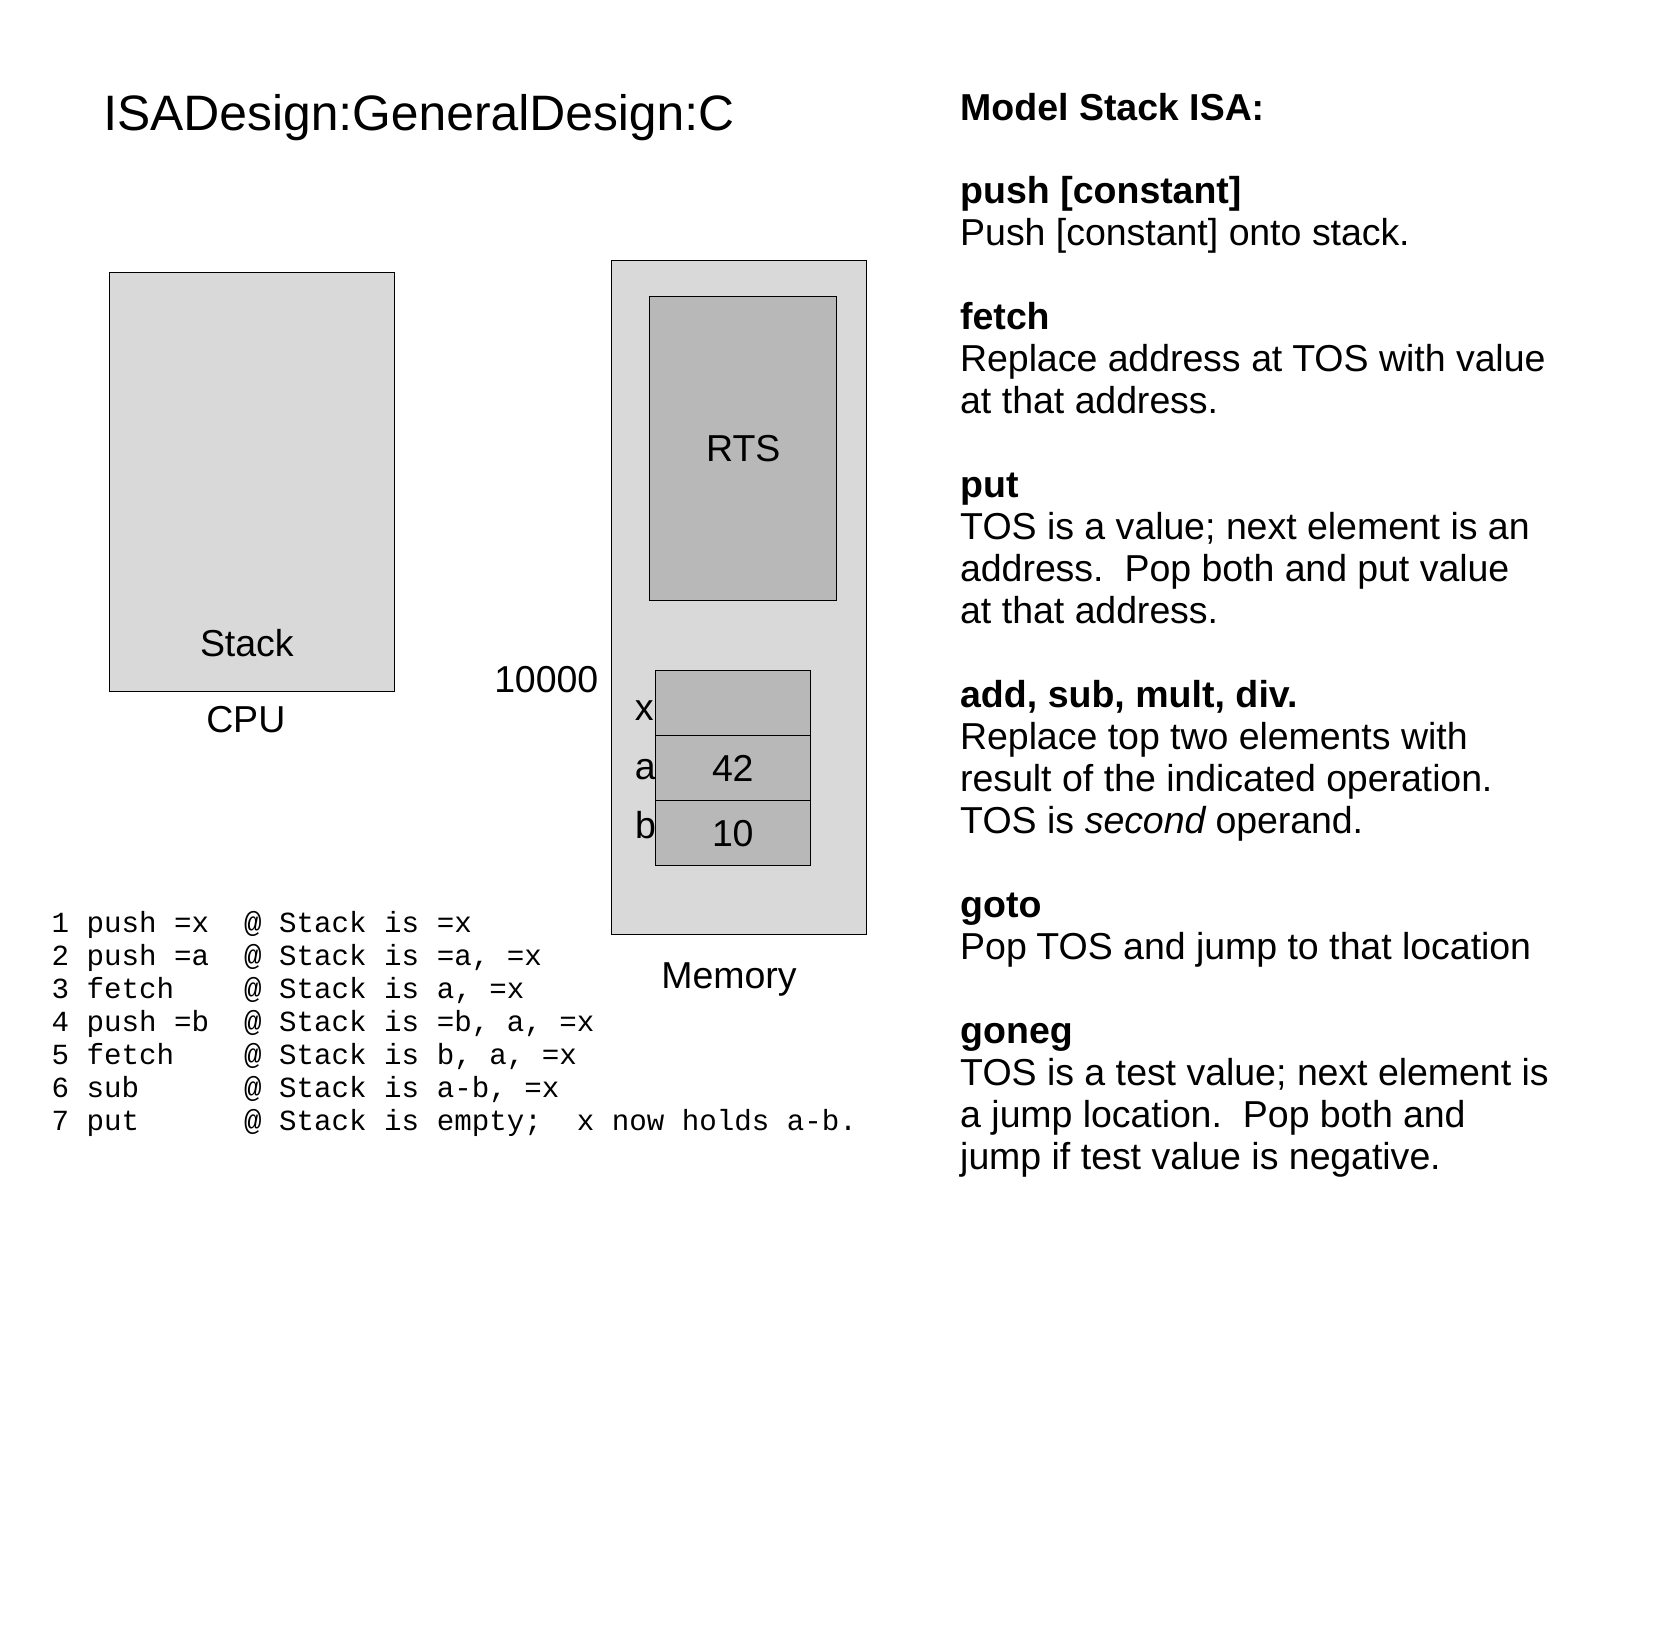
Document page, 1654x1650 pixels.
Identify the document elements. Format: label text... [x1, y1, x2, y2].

text_box ISADesign:GeneralDesign:C [88, 78, 945, 166]
text_box 10 [655, 800, 811, 866]
text_box 42 [655, 735, 811, 800]
text_box x [620, 678, 669, 736]
text_box [109, 272, 395, 692]
text_box 10000 [479, 650, 613, 708]
text_box 1 push =x @ Stack is =x 2 push =a @ Stack is =a, =x 3 fetch @ Stack is a, =x 4 push =b @ Stack is =b, a, =x 5 fetch @ Stack is b, a, =x 6 sub @ Stack is a-b, =x 7 put @ Stack is empty; x now holds a-b. [36, 900, 875, 1152]
text_box [611, 260, 867, 900]
text_box Stack [185, 615, 309, 673]
text_box RTS [649, 296, 837, 601]
text_box CPU [191, 691, 301, 749]
text_box Model Stack ISA: push [constant] Push [constant] onto stack. fetch Replace address at TOS with value at that address. put TOS is a value; next element is an address. Pop both and put value at that address. add, sub, mult, div. Replace top two elements with result of the indicated operation. TOS is second operand. goto Pop TOS and jump to that location goneg TOS is a test value; next element is a jump location. Pop both and jump if test value is negative. [945, 78, 1571, 1288]
text_box b [620, 796, 671, 854]
text_box a [620, 737, 671, 795]
